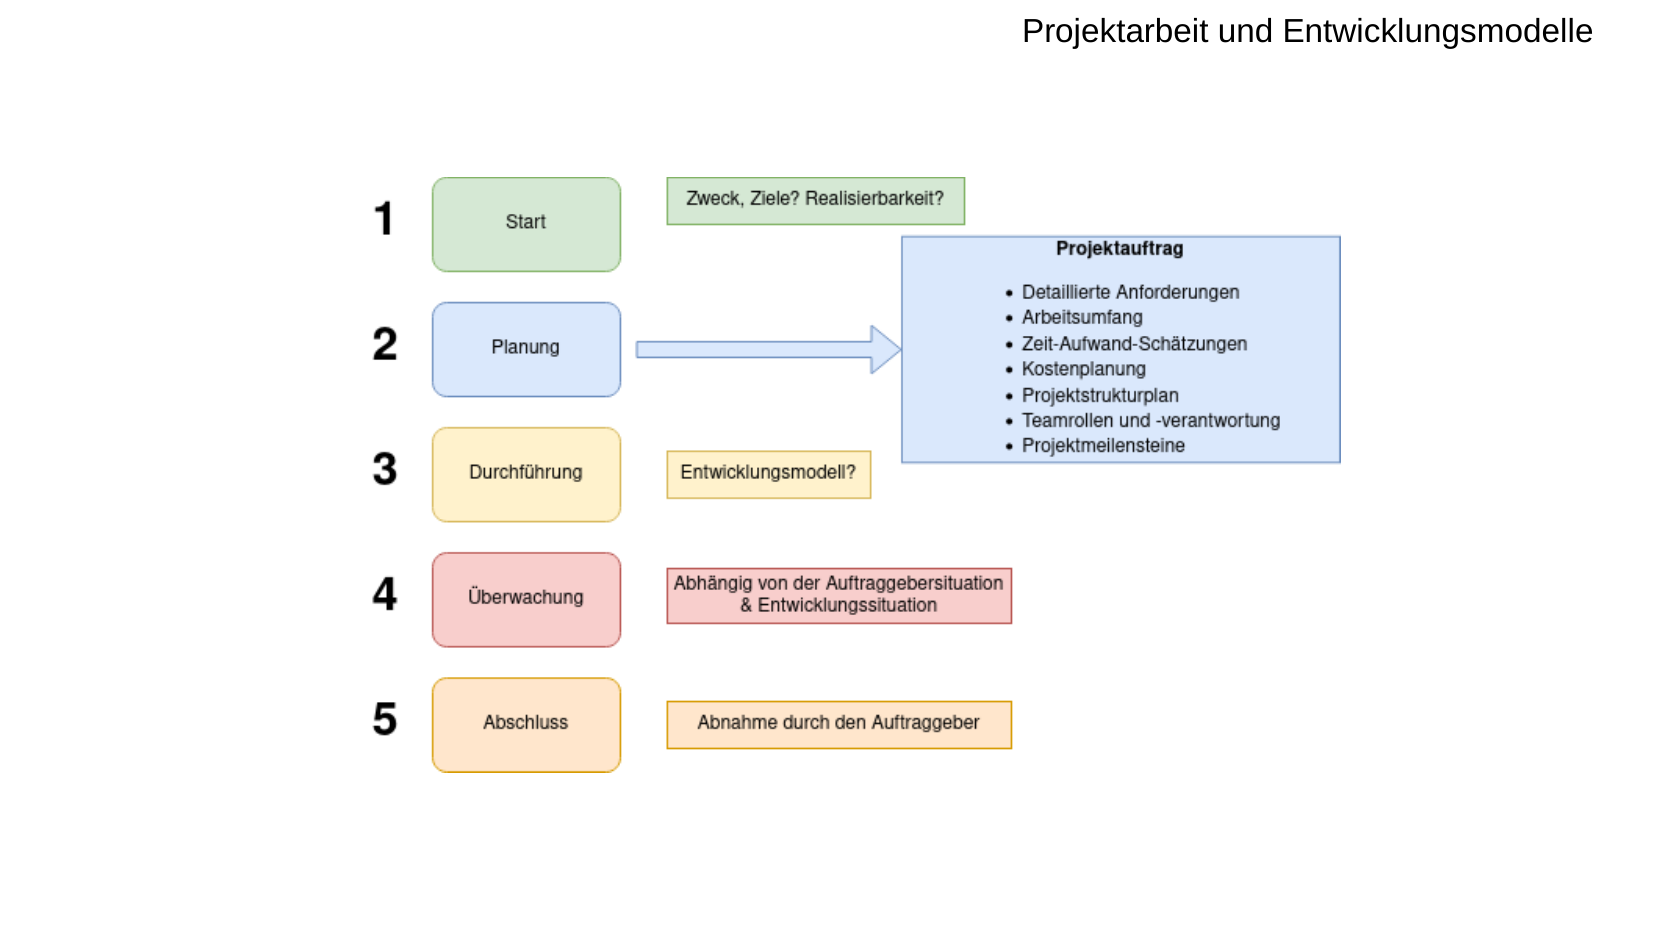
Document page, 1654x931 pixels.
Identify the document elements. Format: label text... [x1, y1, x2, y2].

title Projektarbeit und Entwicklungsmodelle [106, 0, 1595, 63]
picture [354, 177, 1341, 773]
